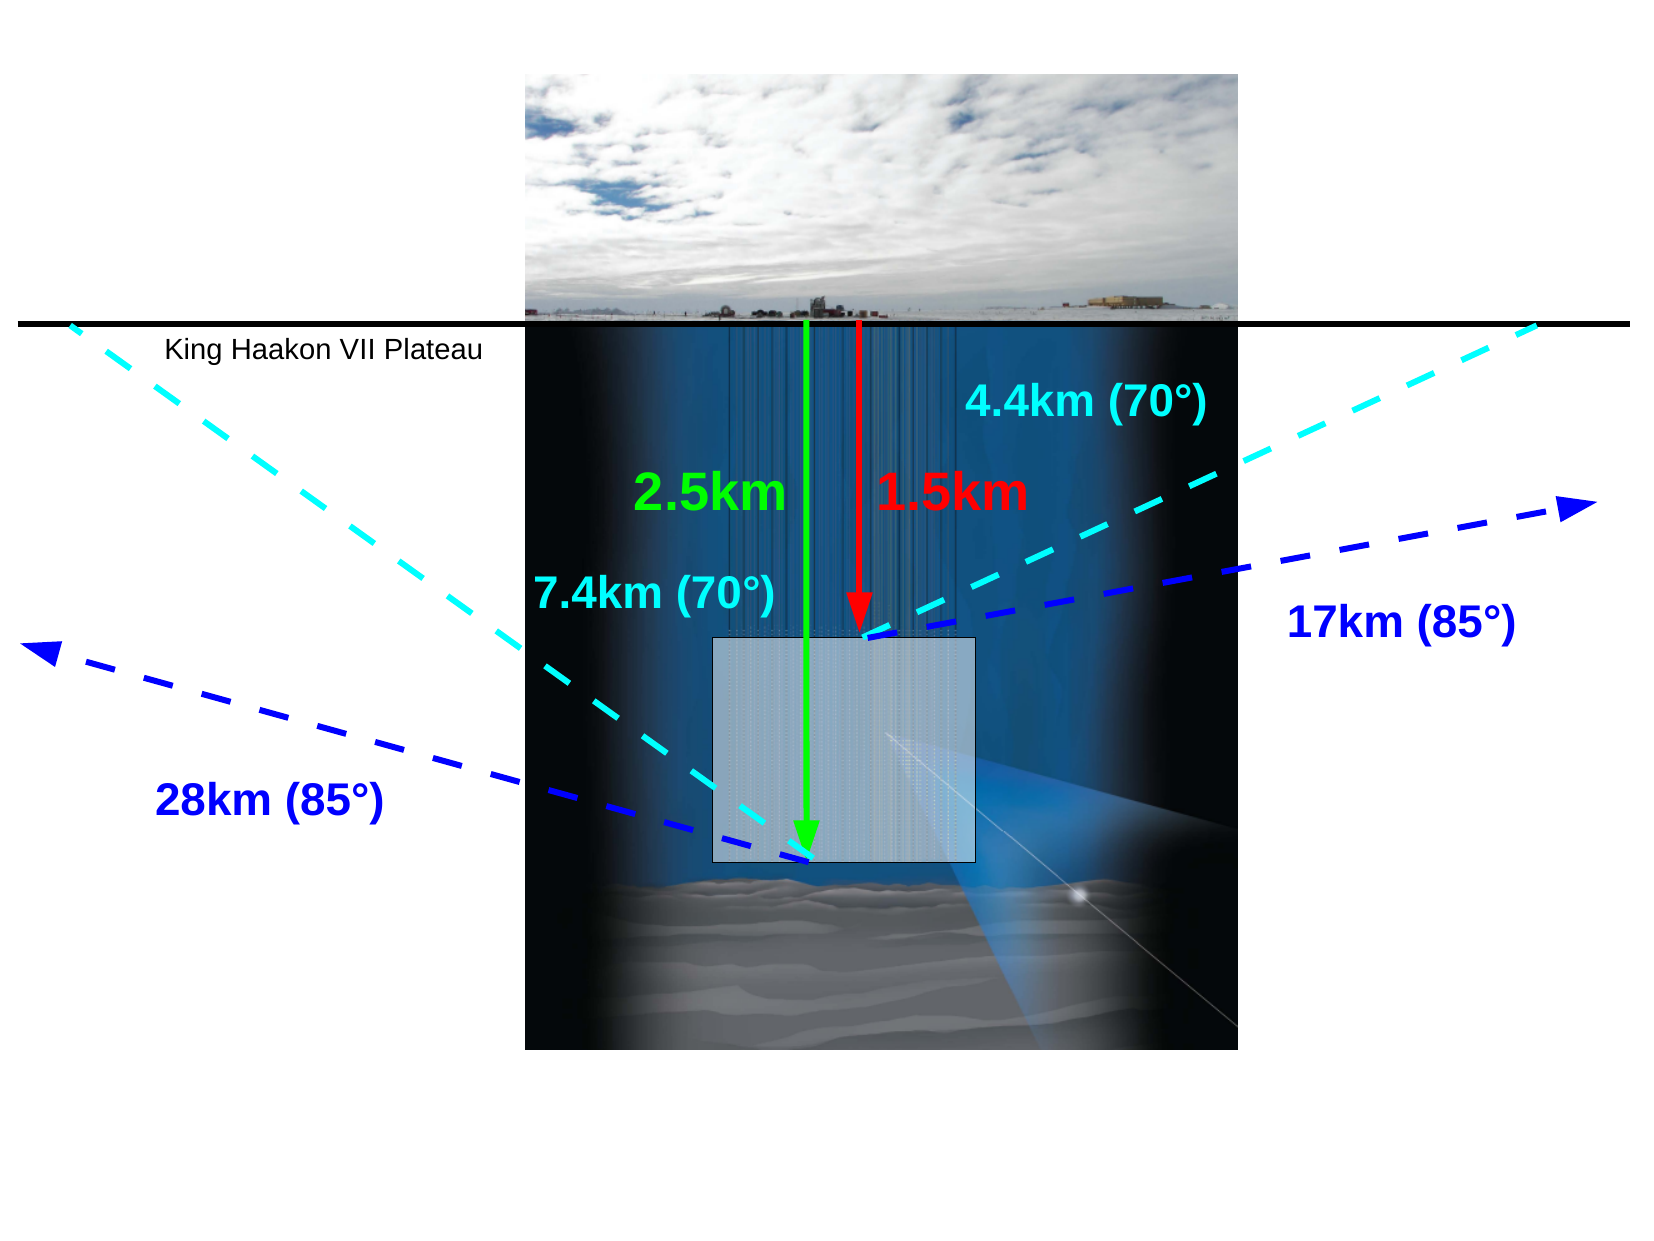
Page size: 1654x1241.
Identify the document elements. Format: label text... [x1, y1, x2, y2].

text_box King Haakon VII Plateau [149, 325, 499, 385]
text_box 4.4km (70°) [950, 367, 1233, 452]
text_box 17km (85°) [1272, 588, 1539, 673]
text_box [712, 637, 805, 863]
text_box [809, 637, 976, 863]
picture [525, 74, 1238, 321]
picture [525, 327, 1238, 1051]
text_box 1.5km [861, 454, 1043, 551]
text_box 2.5km [619, 454, 803, 551]
text_box 28km (85°) [140, 766, 410, 851]
picture [525, 327, 803, 637]
text_box 7.4km (70°) [518, 559, 797, 644]
